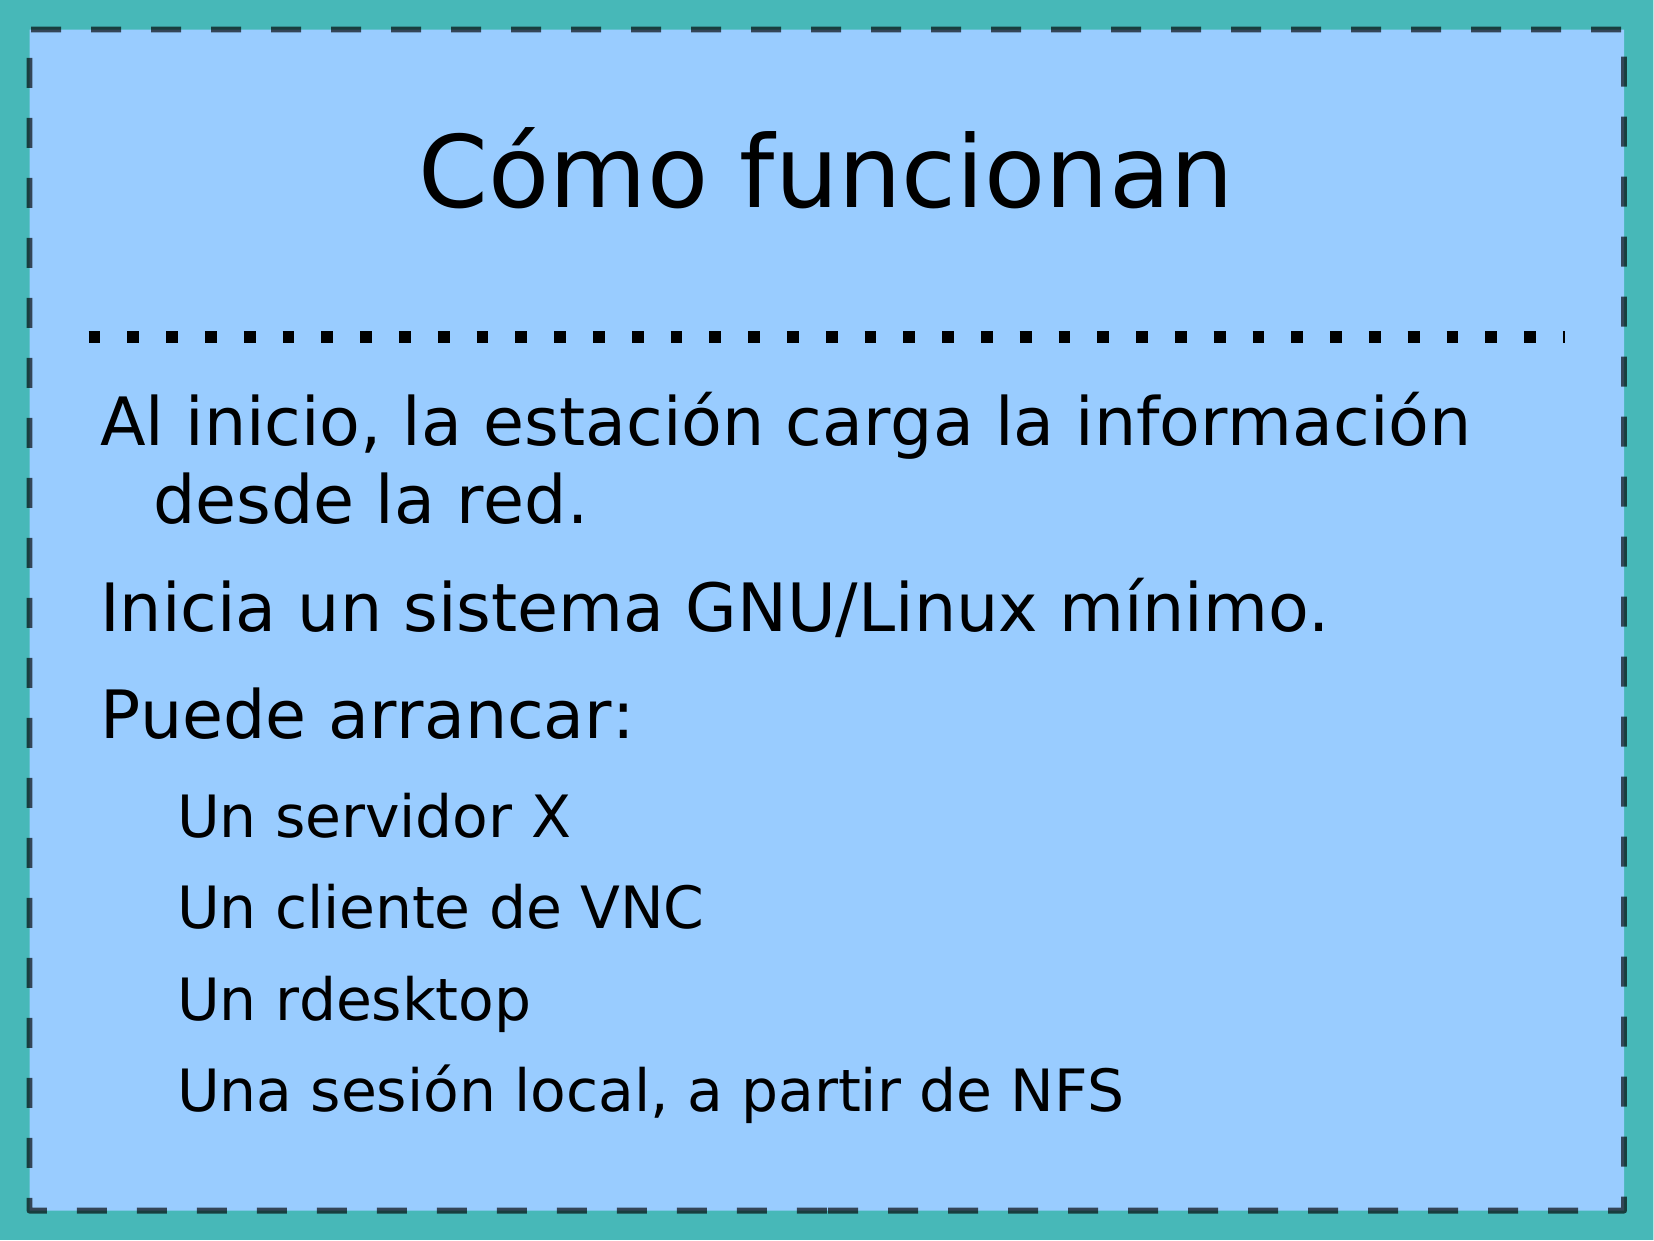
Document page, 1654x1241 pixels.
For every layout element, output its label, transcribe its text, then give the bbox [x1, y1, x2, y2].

title Cómo funcionan [82, 56, 1571, 288]
list Al inicio, la estación carga la información desde la red. Inicia un sistema GNU/Linux mínimo. Puede arrancar: Un servidor X Un cliente de VNC Un rdesktop Una sesión local, a partir de NFS [82, 383, 1571, 1125]
